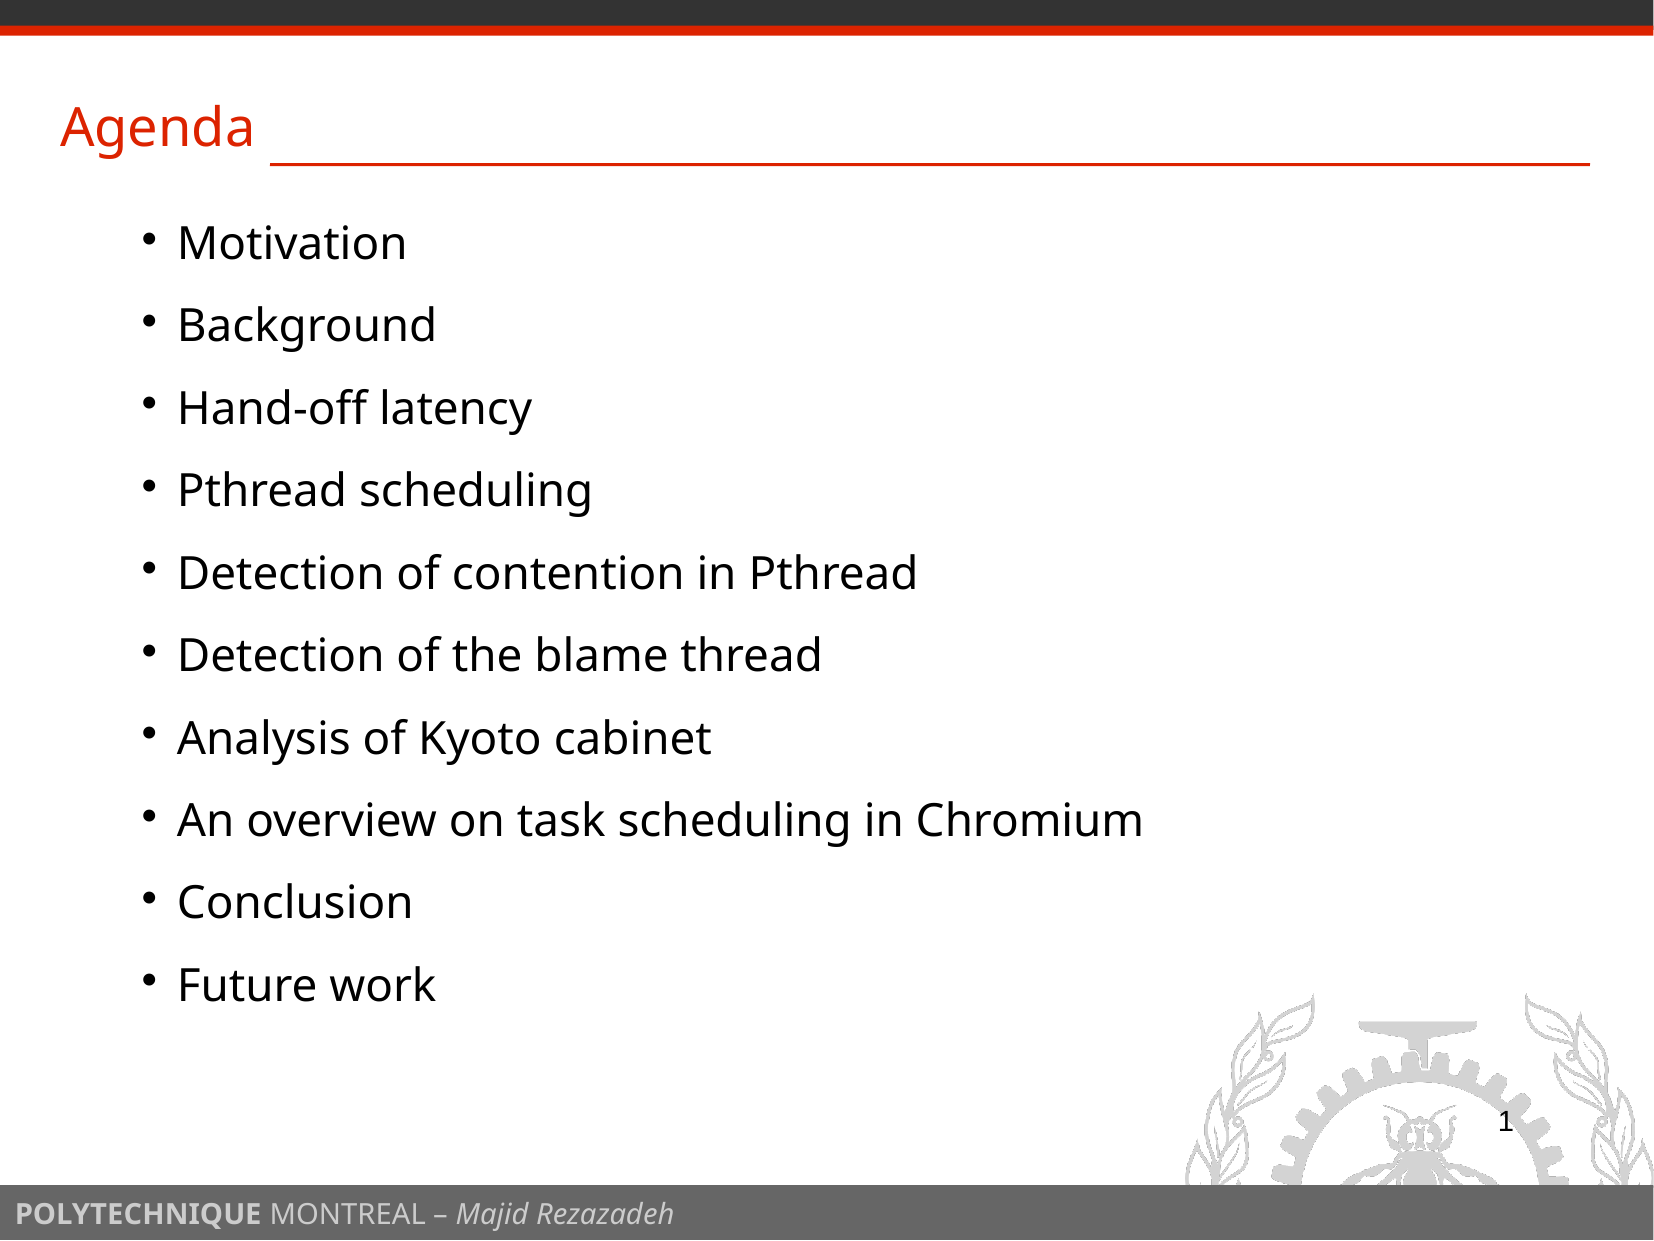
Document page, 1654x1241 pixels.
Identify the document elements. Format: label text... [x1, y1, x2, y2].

text_box Motivation Background Hand-off latency Pthread scheduling Detection of contention in Pthread Detection of the blame thread Analysis of Kyoto cabinet An overview on task scheduling in Chromium Conclusion Future work [105, 325, 1320, 894]
text_box POLYTECHNIQUE MONTREAL – Majid Rezazadeh [0, 1185, 1654, 1240]
text_box 1 [1483, 1095, 1543, 1156]
text_box Agenda [71, 113, 83, 130]
text_box Agenda [60, 37, 1590, 180]
text_box [0, 0, 1654, 36]
picture [1185, 967, 1654, 1185]
